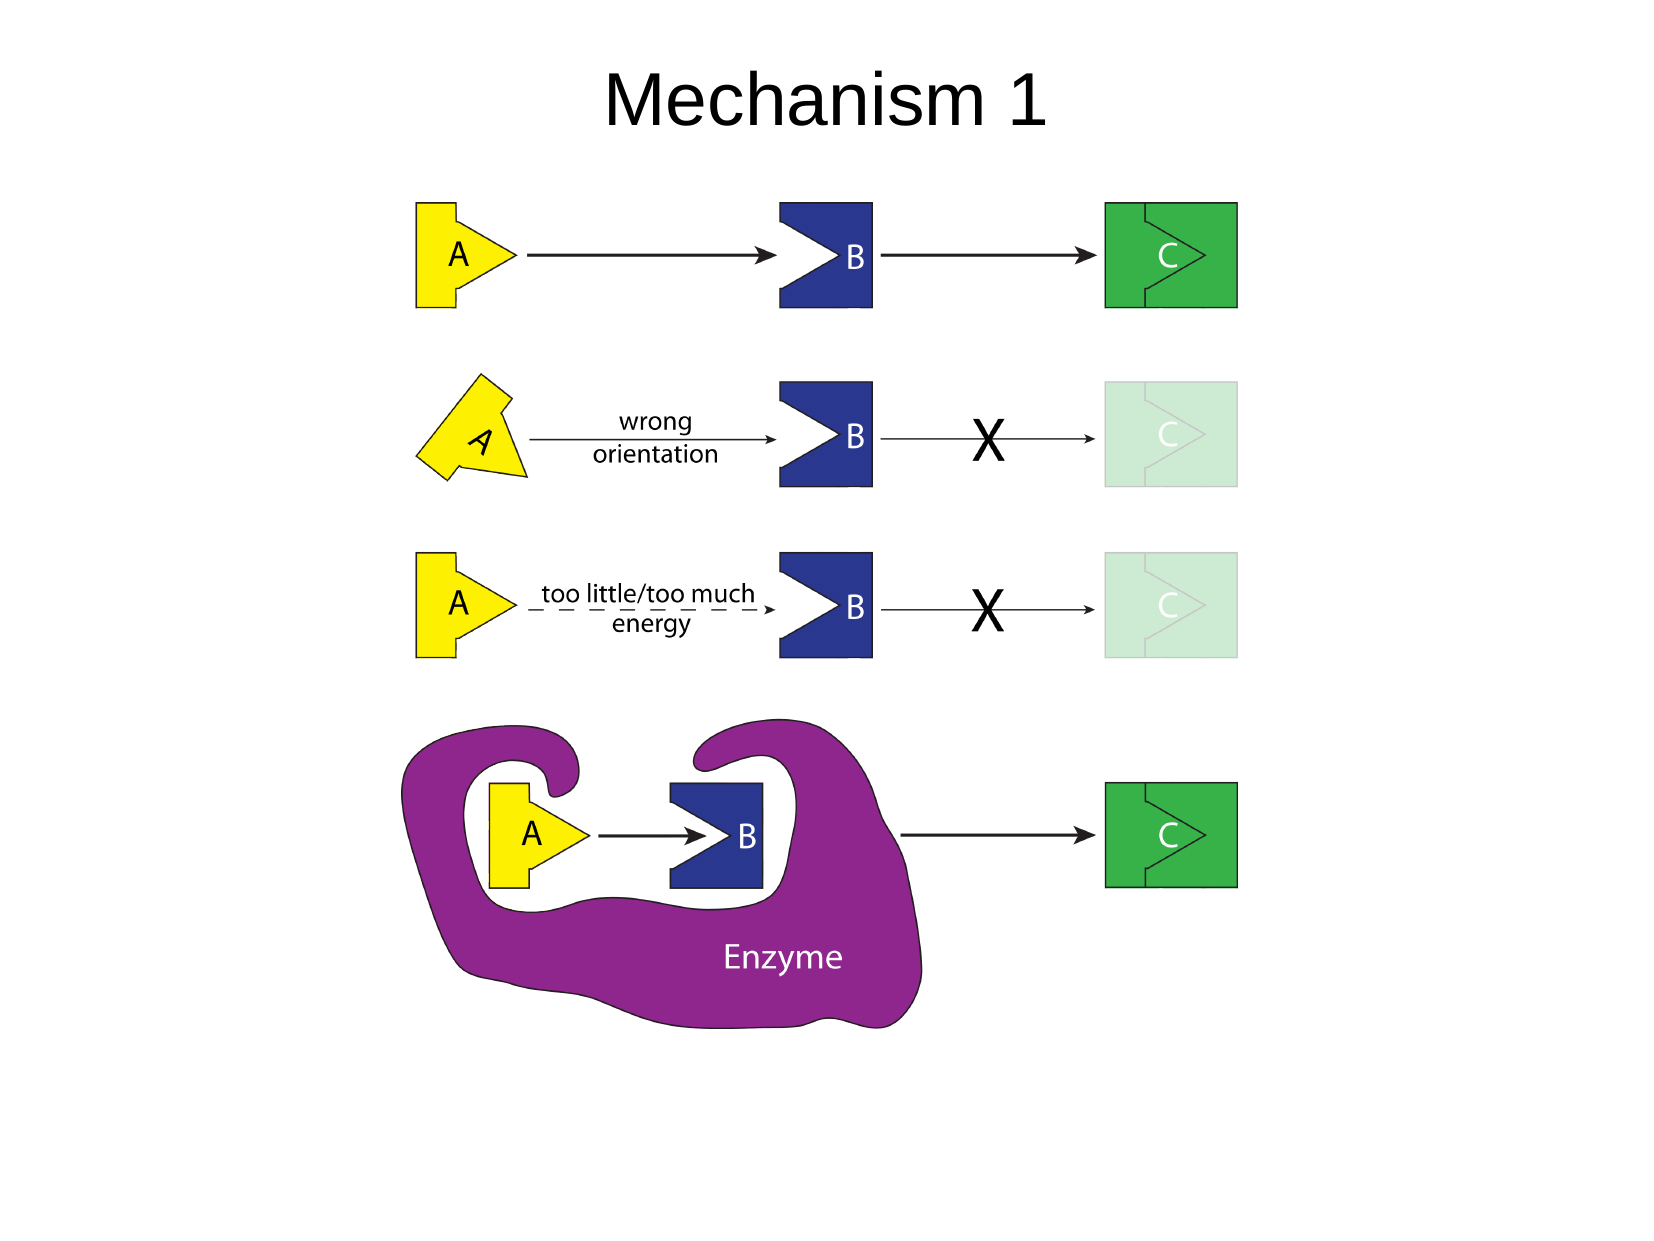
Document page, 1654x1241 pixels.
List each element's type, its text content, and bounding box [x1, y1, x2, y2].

picture [401, 202, 1238, 1029]
title Mechanism 1 [82, 56, 1571, 143]
